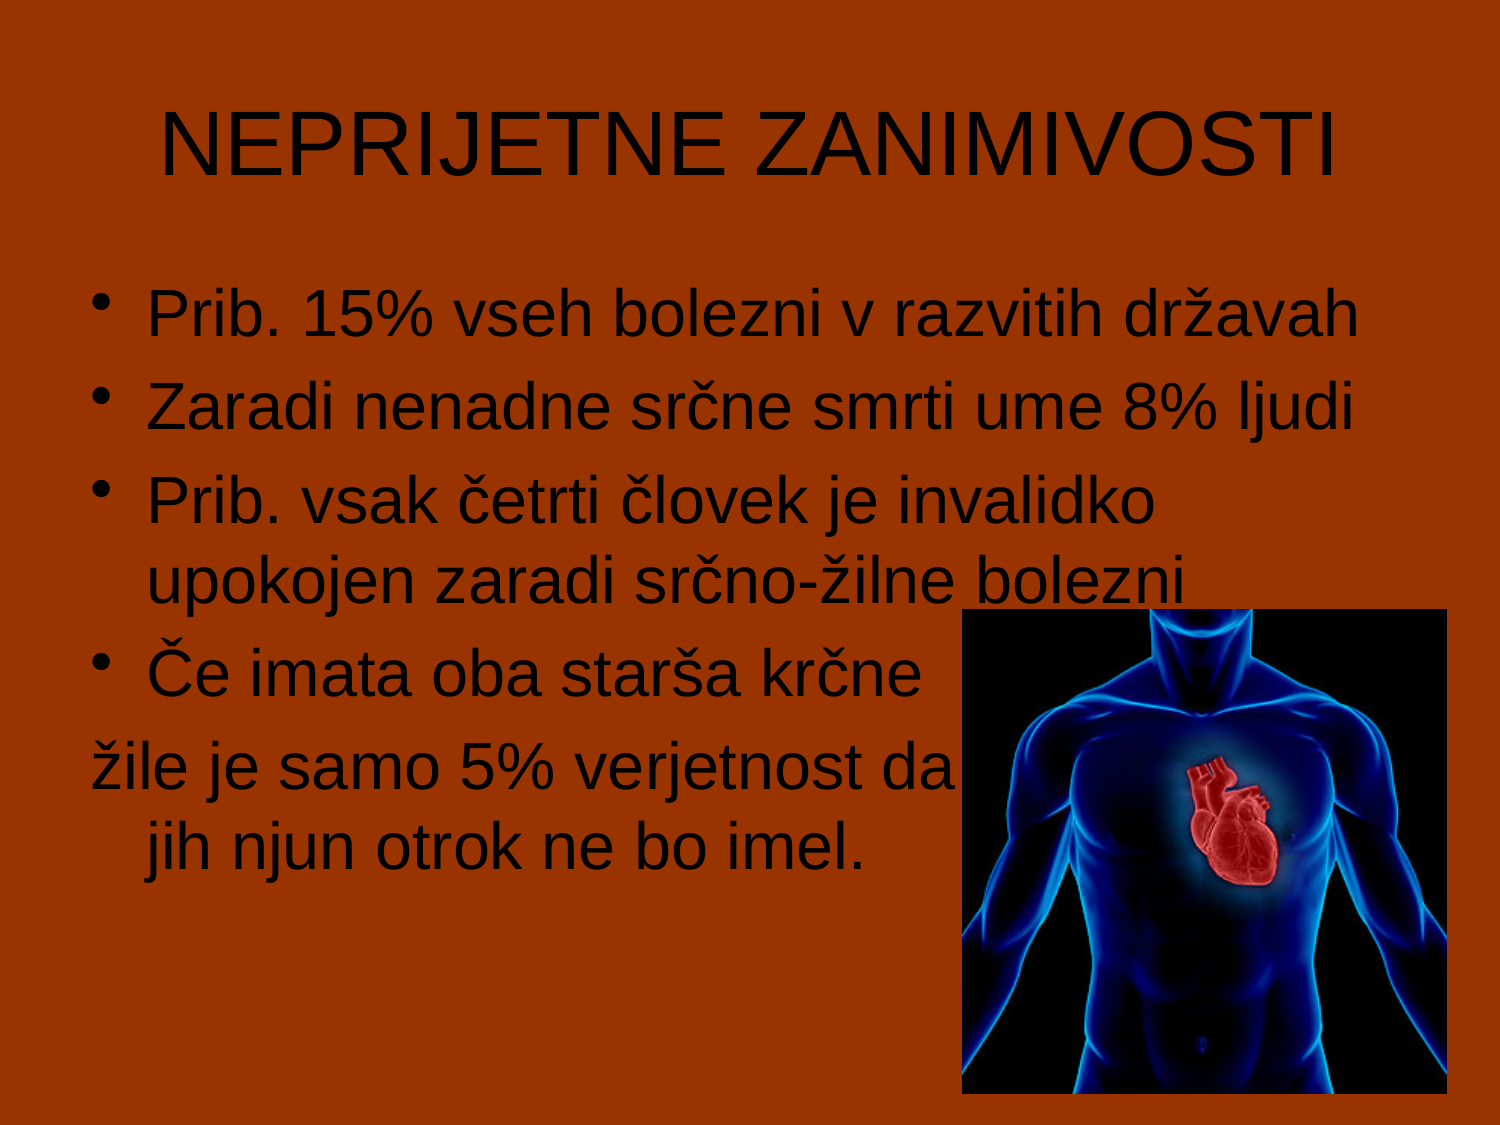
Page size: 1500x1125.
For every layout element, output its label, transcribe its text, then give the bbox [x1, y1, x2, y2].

list Prib. 15% vseh bolezni v razvitih državah Zaradi nenadne srčne smrti ume 8% ljudi Prib. vsak četrti človek je invalidko upokojen zaradi srčno-žilne bolezni Če imata oba starša krčne žile je samo 5% verjetnost da jih njun otrok ne bo imel. [75, 262, 1425, 1005]
picture [962, 609, 1447, 1094]
title NEPRIJETNE ZANIMIVOSTI [75, 45, 1425, 233]
